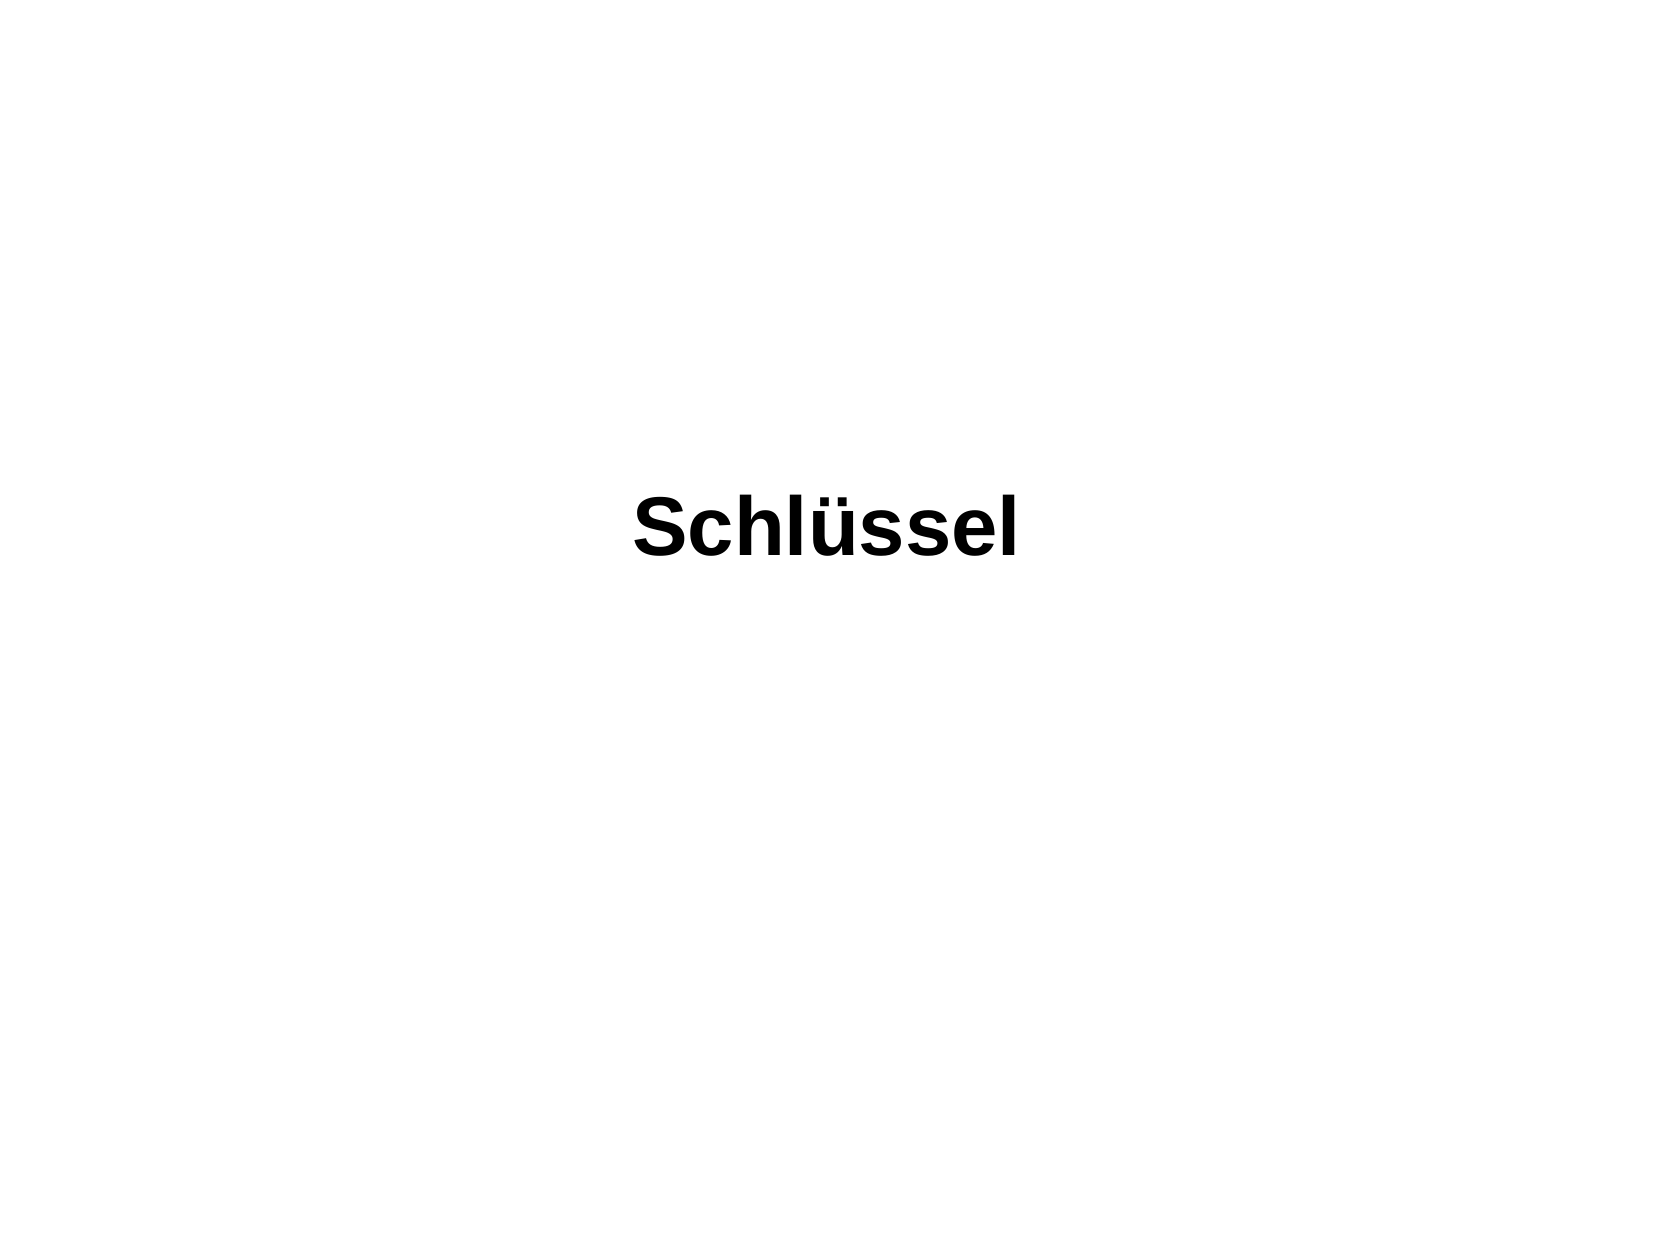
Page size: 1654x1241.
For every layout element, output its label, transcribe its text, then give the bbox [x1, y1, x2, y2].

text_box Schlüssel [59, 472, 1595, 581]
